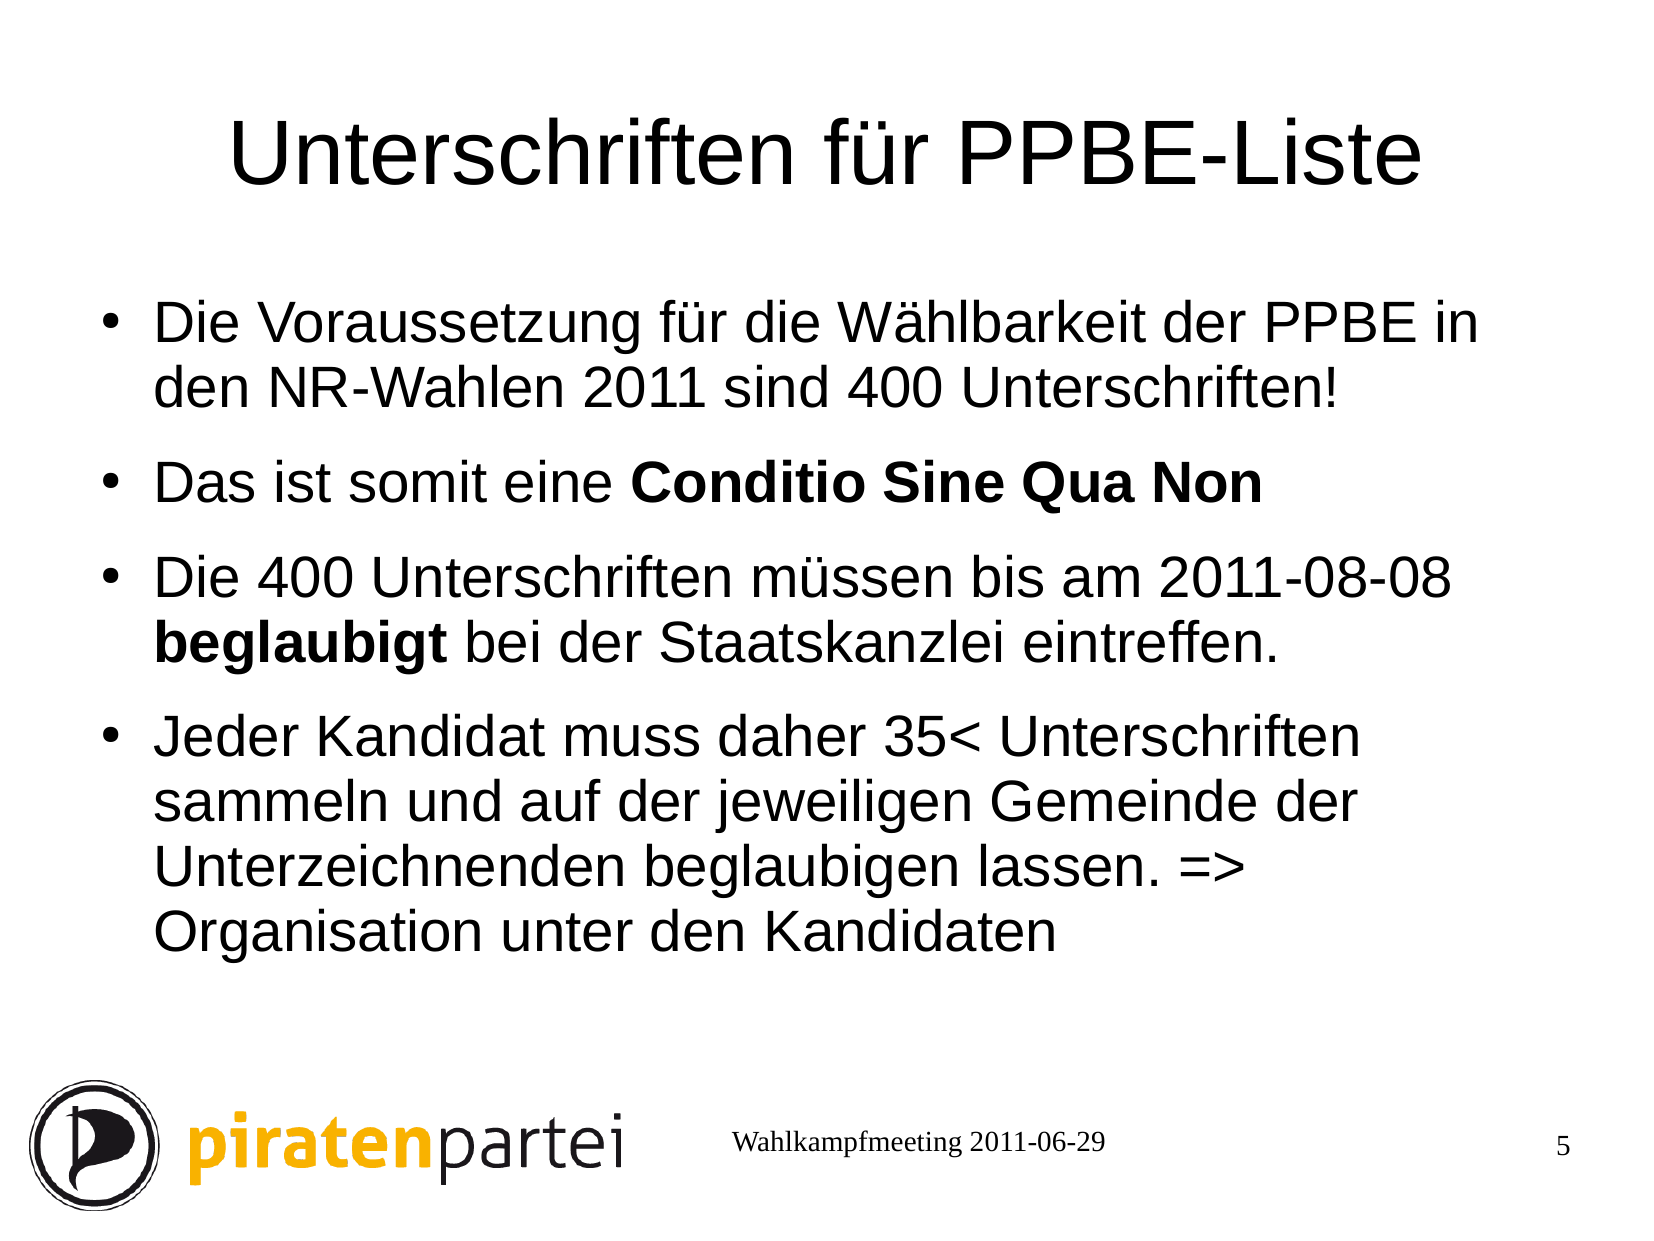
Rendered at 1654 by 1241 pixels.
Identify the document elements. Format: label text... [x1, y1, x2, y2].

title Unterschriften für PPBE-Liste [82, 49, 1571, 257]
list Die Voraussetzung für die Wählbarkeit der PPBE in den NR-Wahlen 2011 sind 400 Unterschriften! Das ist somit eine Conditio Sine Qua Non Die 400 Unterschriften müssen bis am 2011-08-08 beglaubigt bei der Staatskanzlei eintreffen. Jeder Kandidat muss daher 35< Unterschriften sammeln und auf der jeweiligen Gemeinde der Unterzeichnenden beglaubigen lassen. => Organisation unter den Kandidaten [82, 290, 1571, 1109]
picture [29, 1080, 621, 1211]
